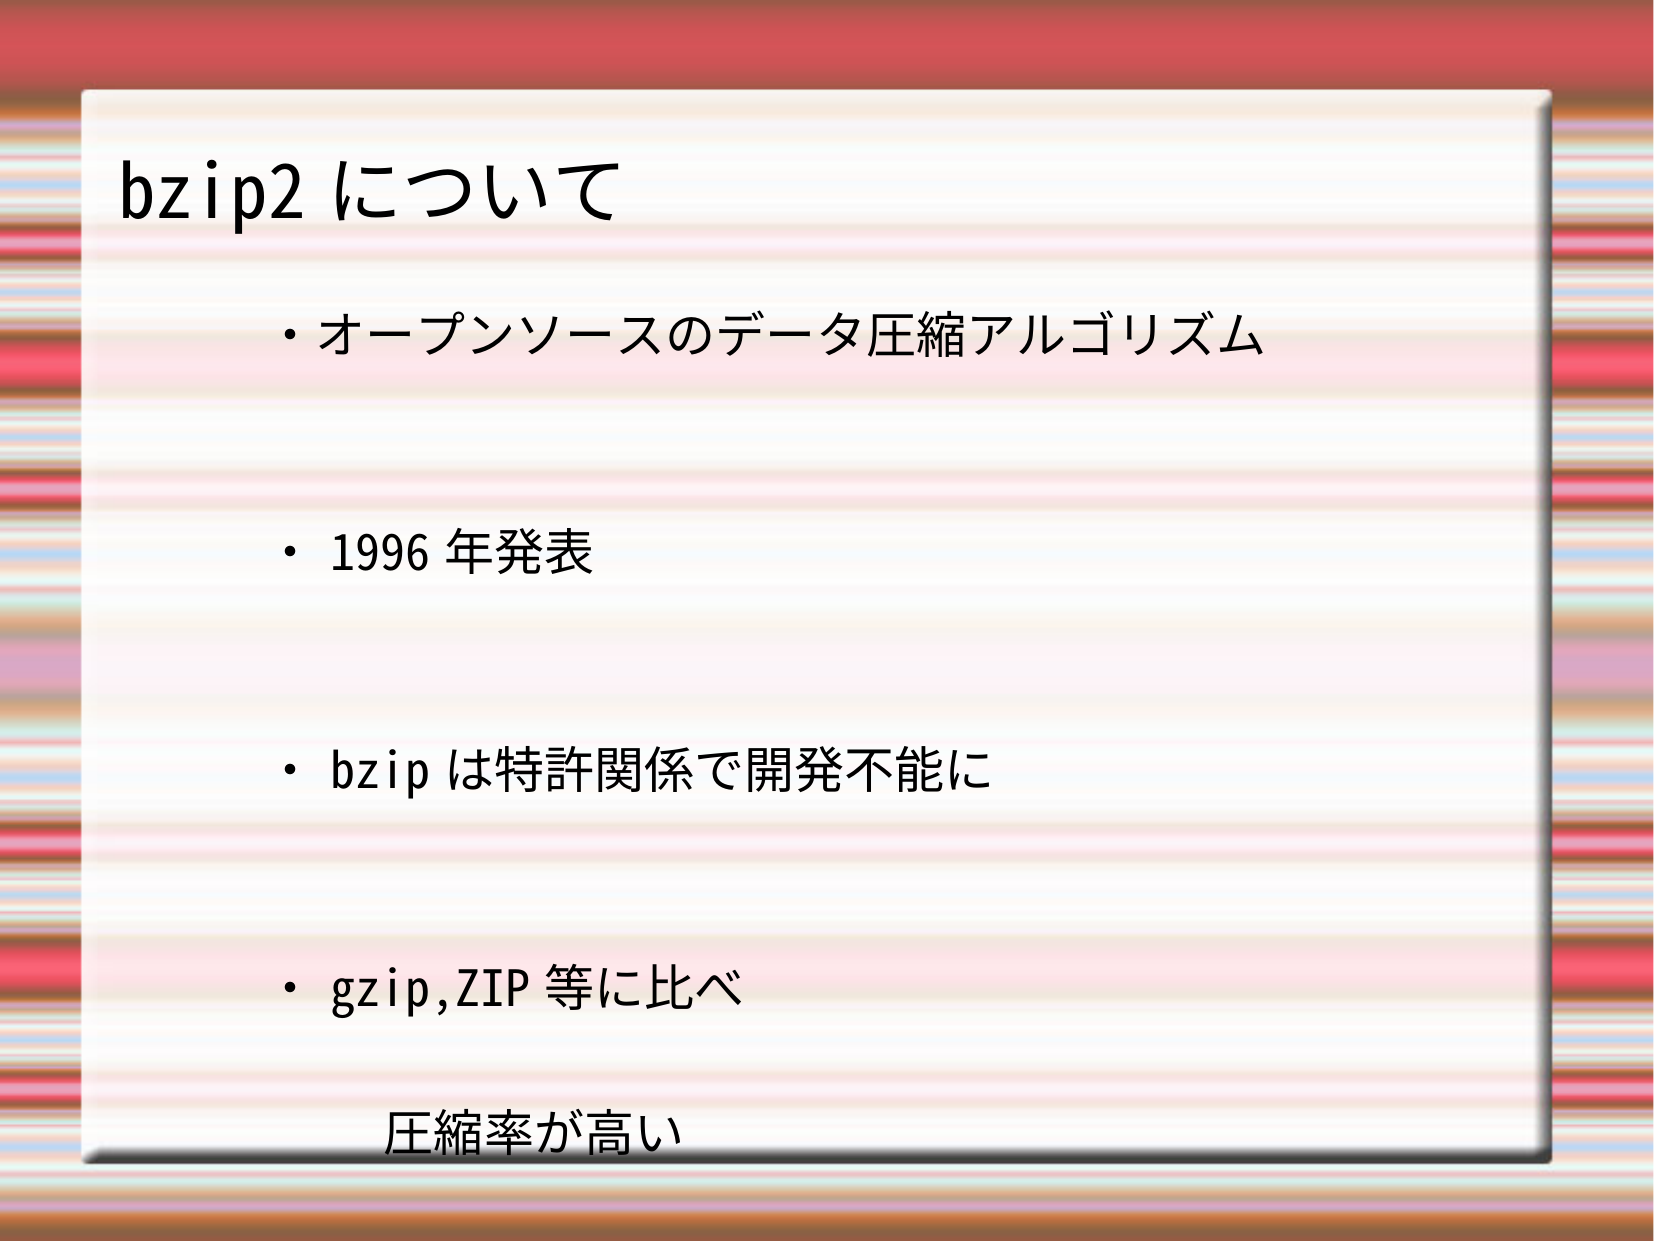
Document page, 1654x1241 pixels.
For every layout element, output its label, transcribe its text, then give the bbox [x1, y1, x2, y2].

text_box ・オープンソースのデータ圧縮アルゴリズム ・1996年発表 ・bzipは特許関係で開発不能に ・gzip,ZIP等に比べ 圧縮率が高い 処理時間が長い [265, 295, 1565, 1046]
text_box bzip2について [118, 131, 1565, 207]
picture [0, 0, 1654, 1241]
